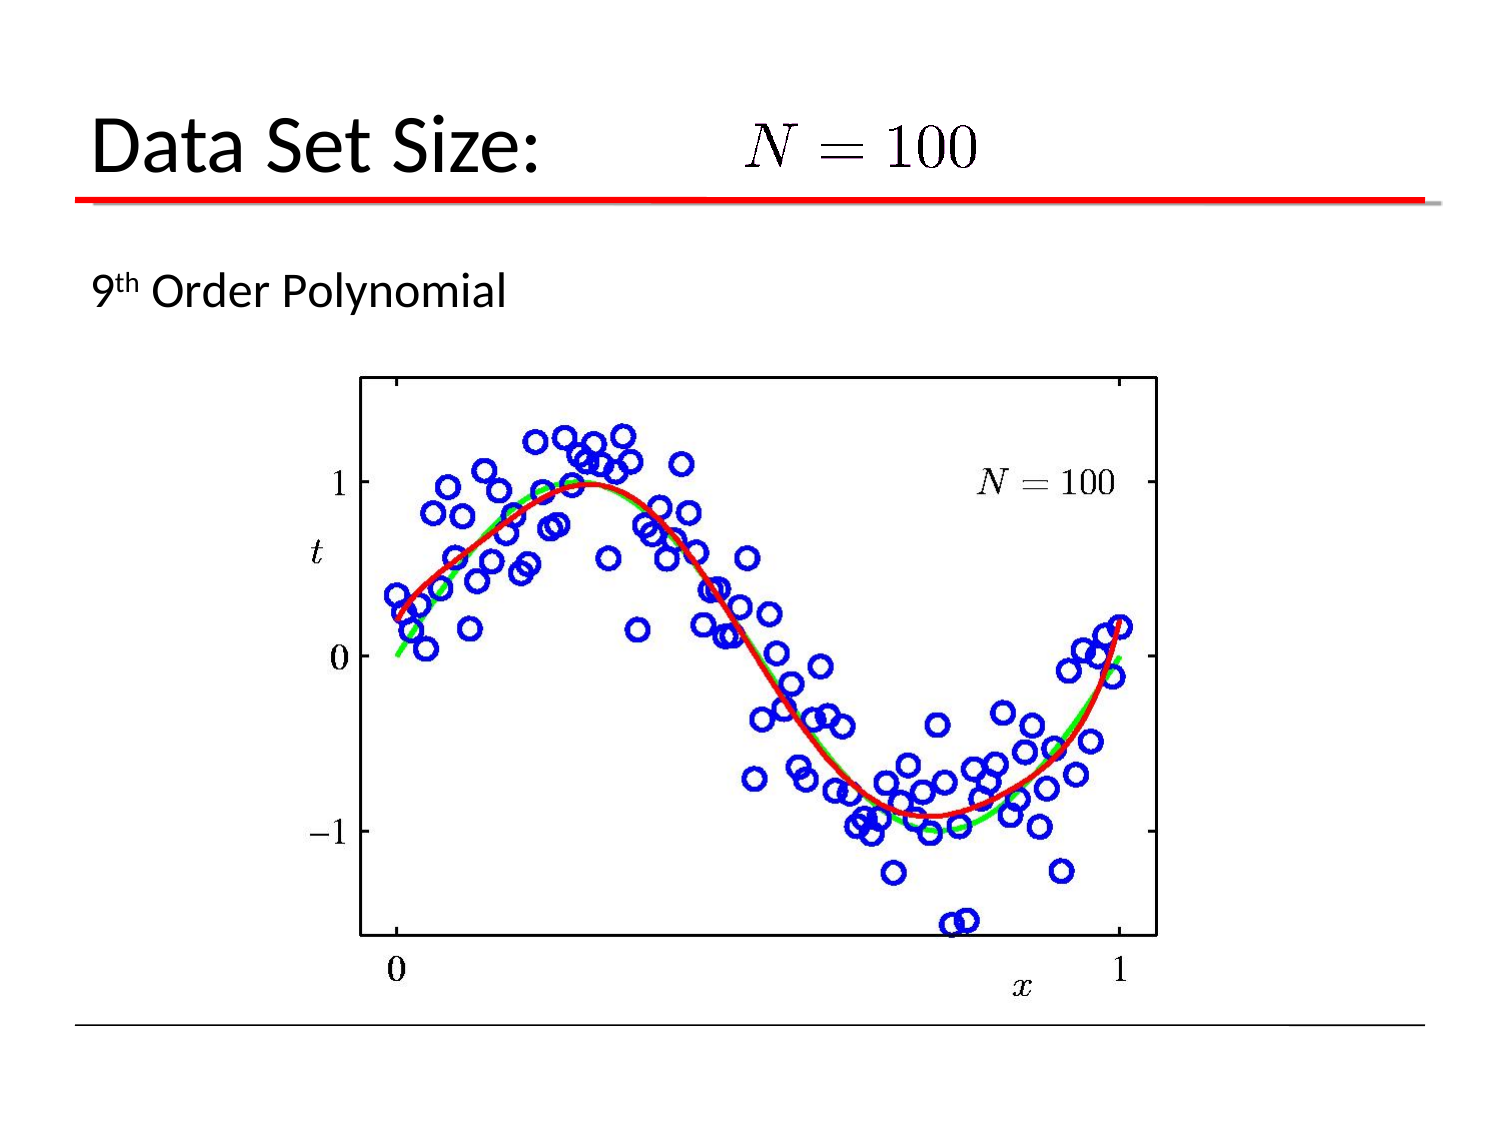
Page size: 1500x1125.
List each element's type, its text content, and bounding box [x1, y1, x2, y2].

title Data Set Size: [75, 45, 1426, 233]
text_box [295, 362, 1171, 1013]
text_box 9th Order Polynomial [75, 249, 1426, 326]
picture [742, 117, 982, 174]
